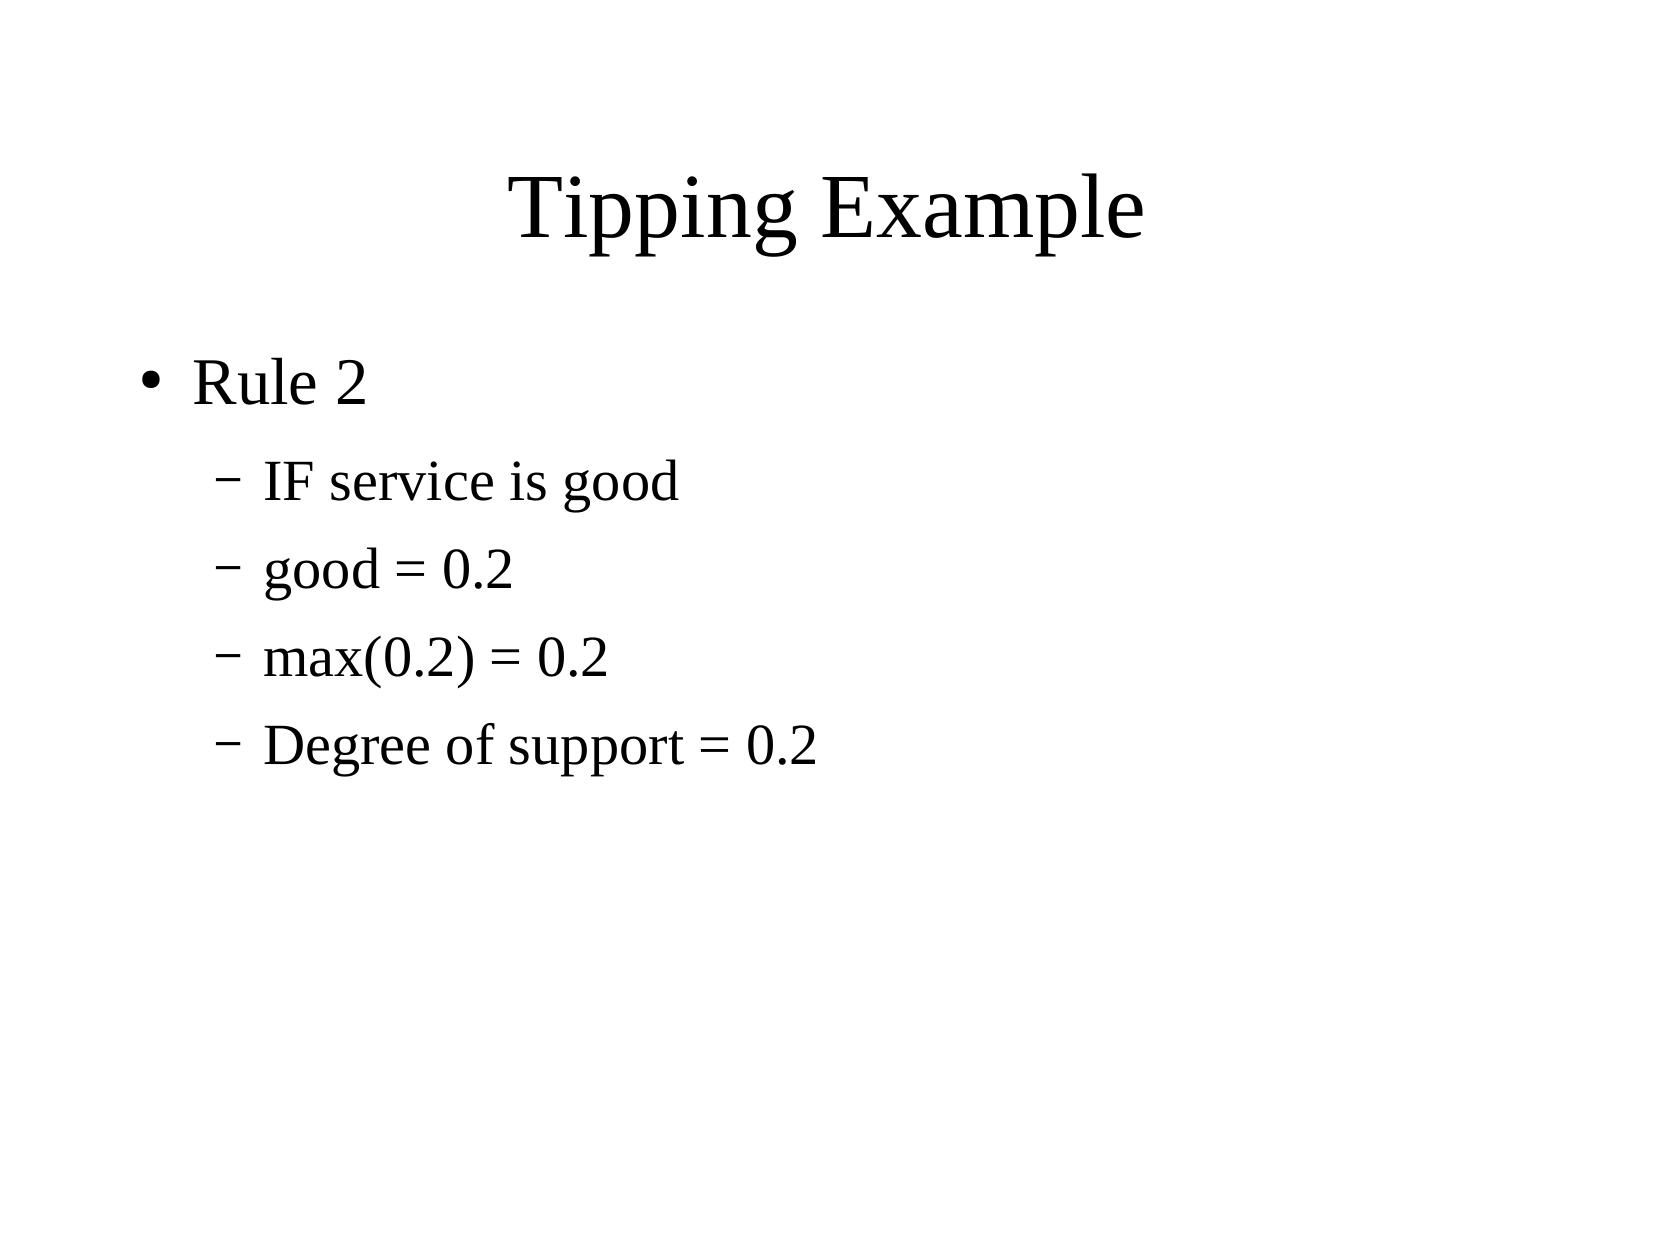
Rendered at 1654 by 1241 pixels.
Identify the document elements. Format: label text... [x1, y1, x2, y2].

title Tipping Example [121, 102, 1534, 311]
list Rule 2 IF service is good good = 0.2 max(0.2) = 0.2 Degree of support = 0.2 [121, 344, 1534, 1127]
